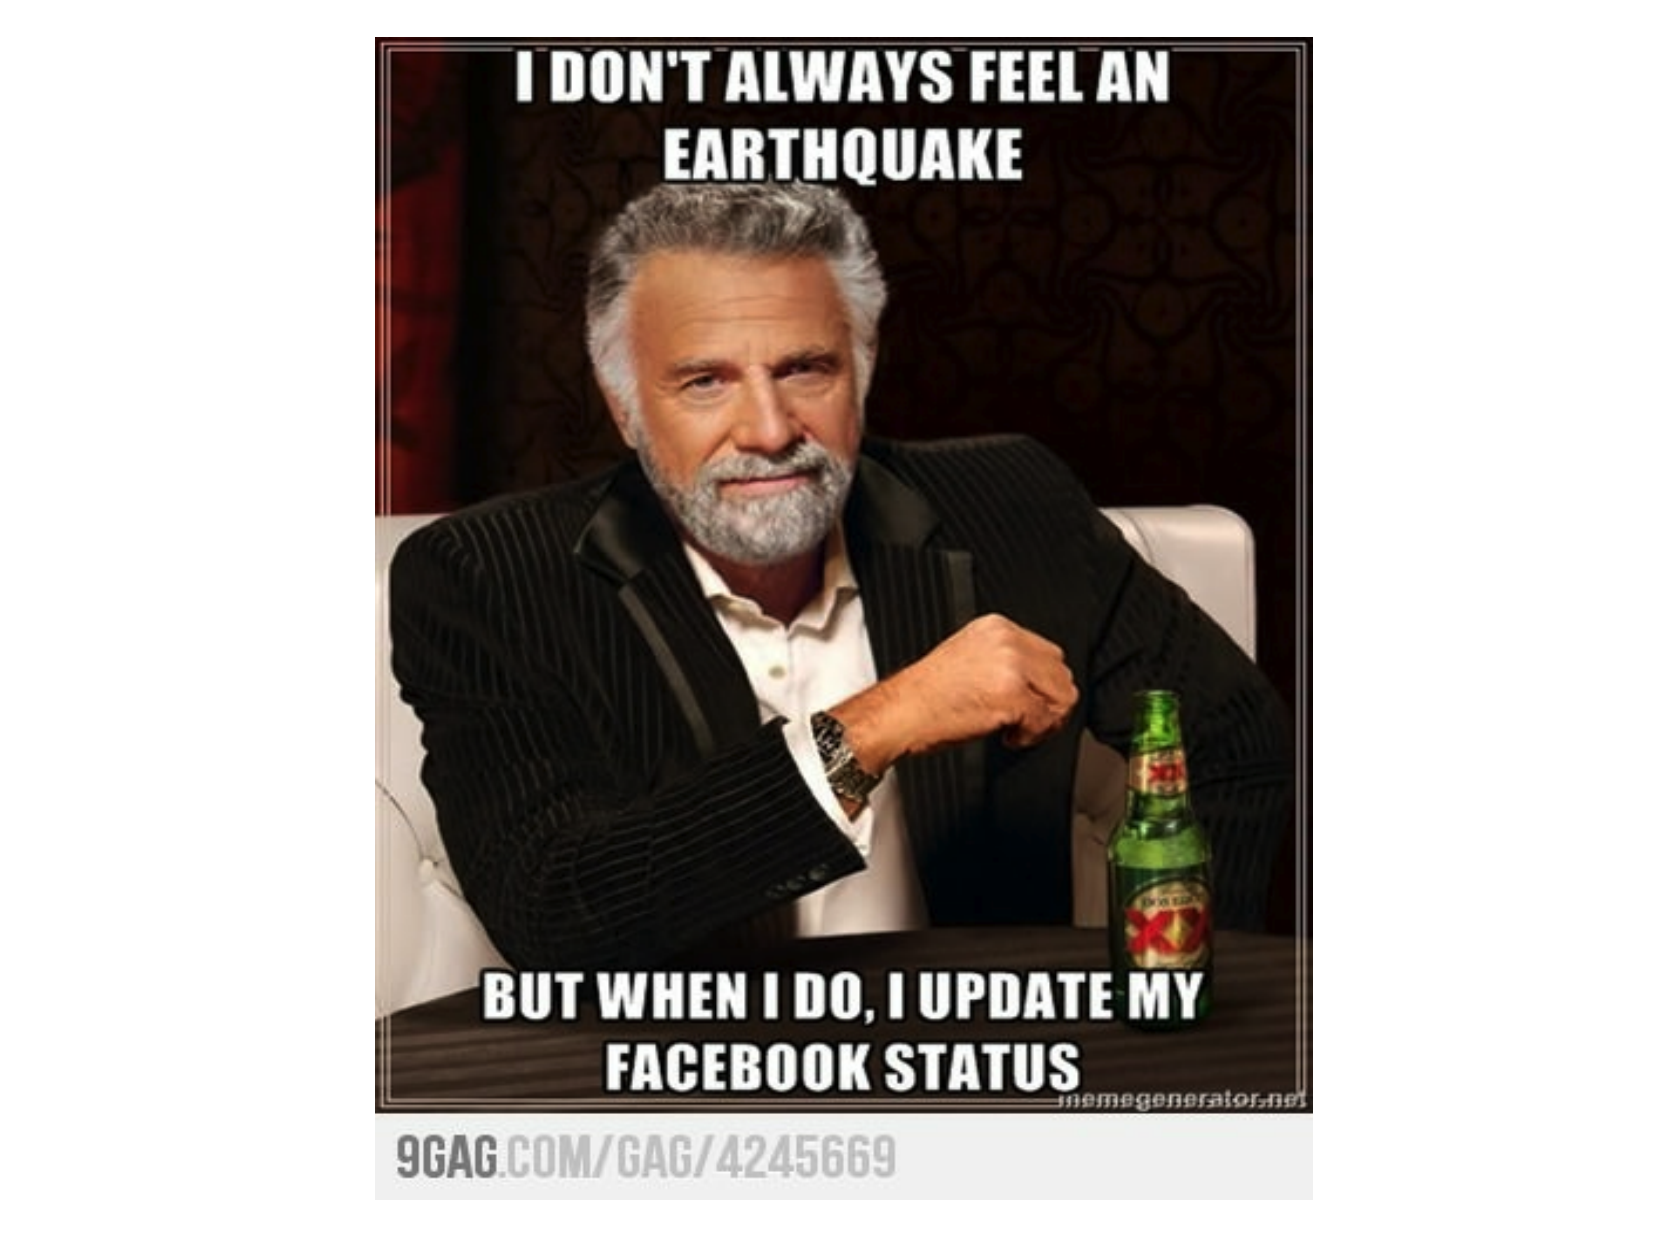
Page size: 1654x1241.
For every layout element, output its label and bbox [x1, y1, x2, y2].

picture [375, 37, 1313, 1201]
